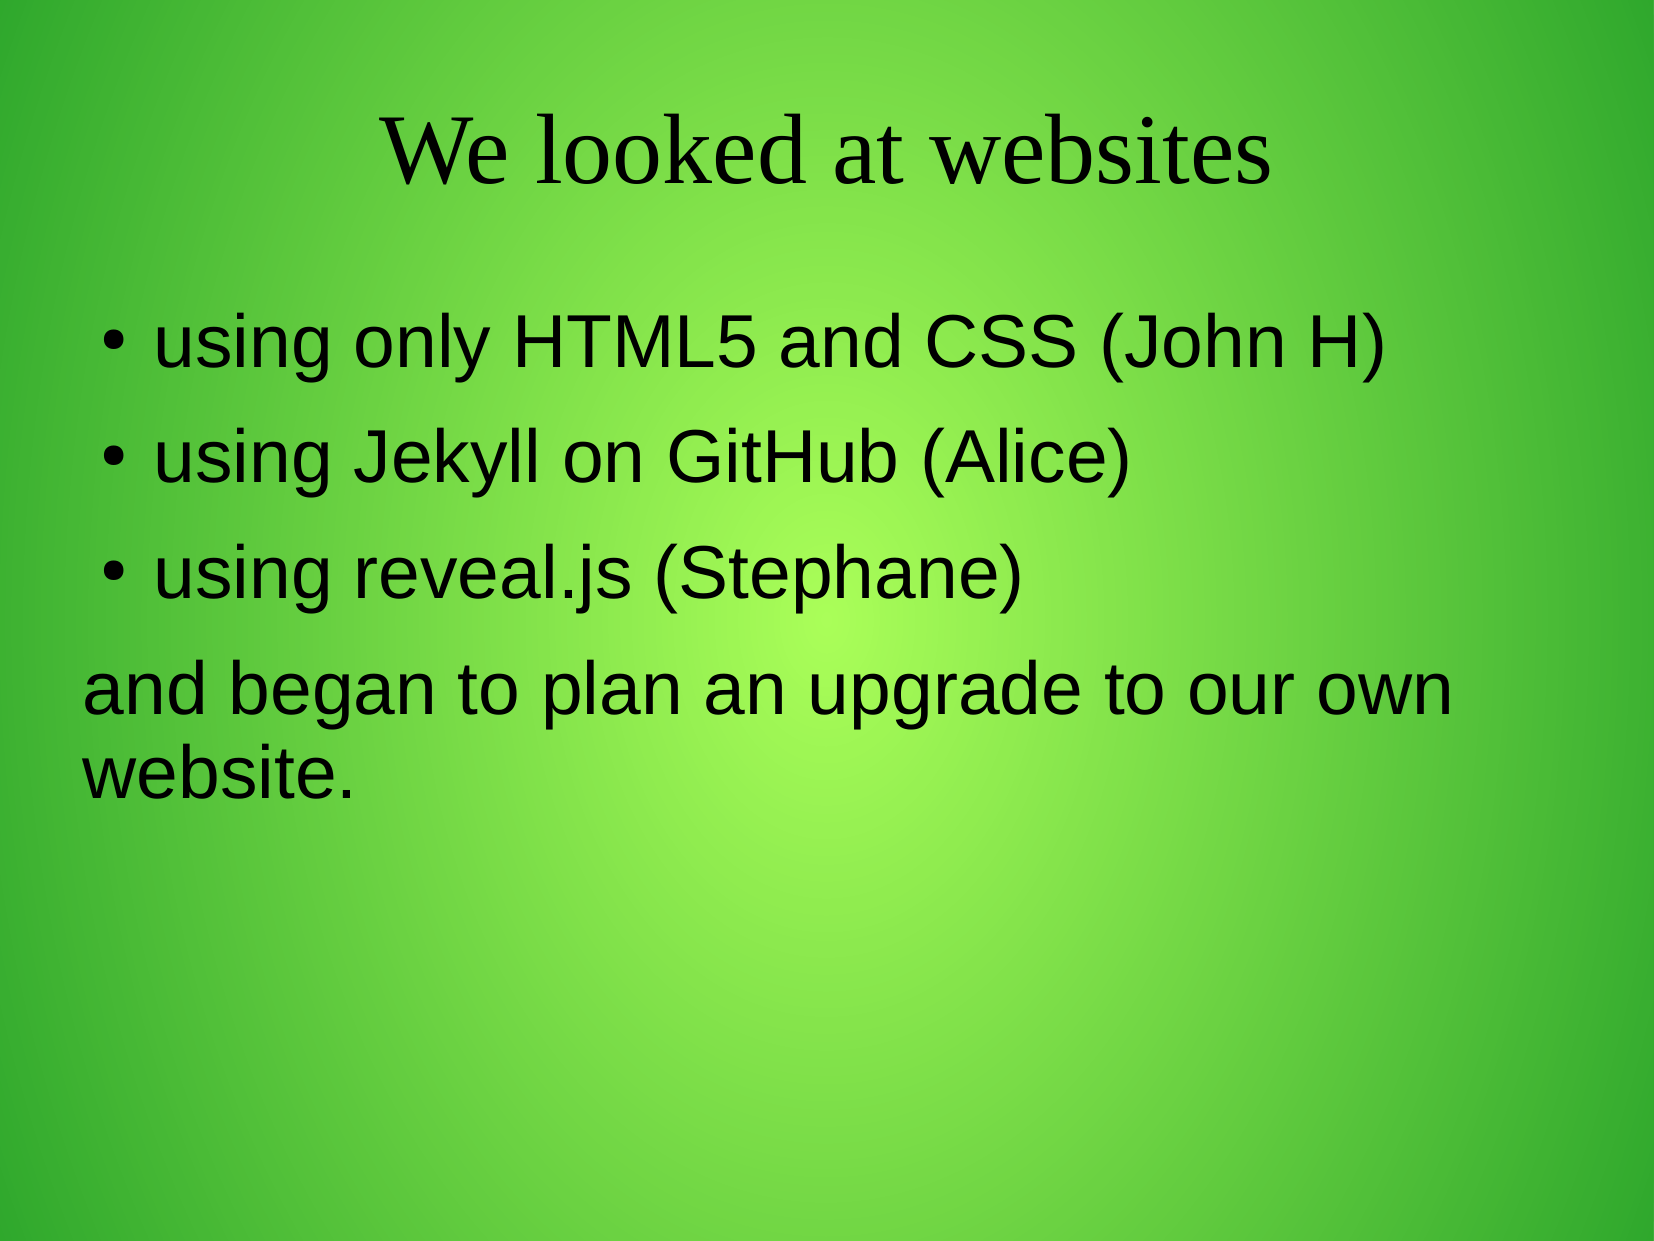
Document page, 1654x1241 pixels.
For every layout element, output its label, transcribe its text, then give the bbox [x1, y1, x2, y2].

title We looked at websites [82, 47, 1571, 252]
list using only HTML5 and CSS (John H) using Jekyll on GitHub (Alice) using reveal.js (Stephane) and began to plan an upgrade to our own website. [82, 299, 1571, 1019]
